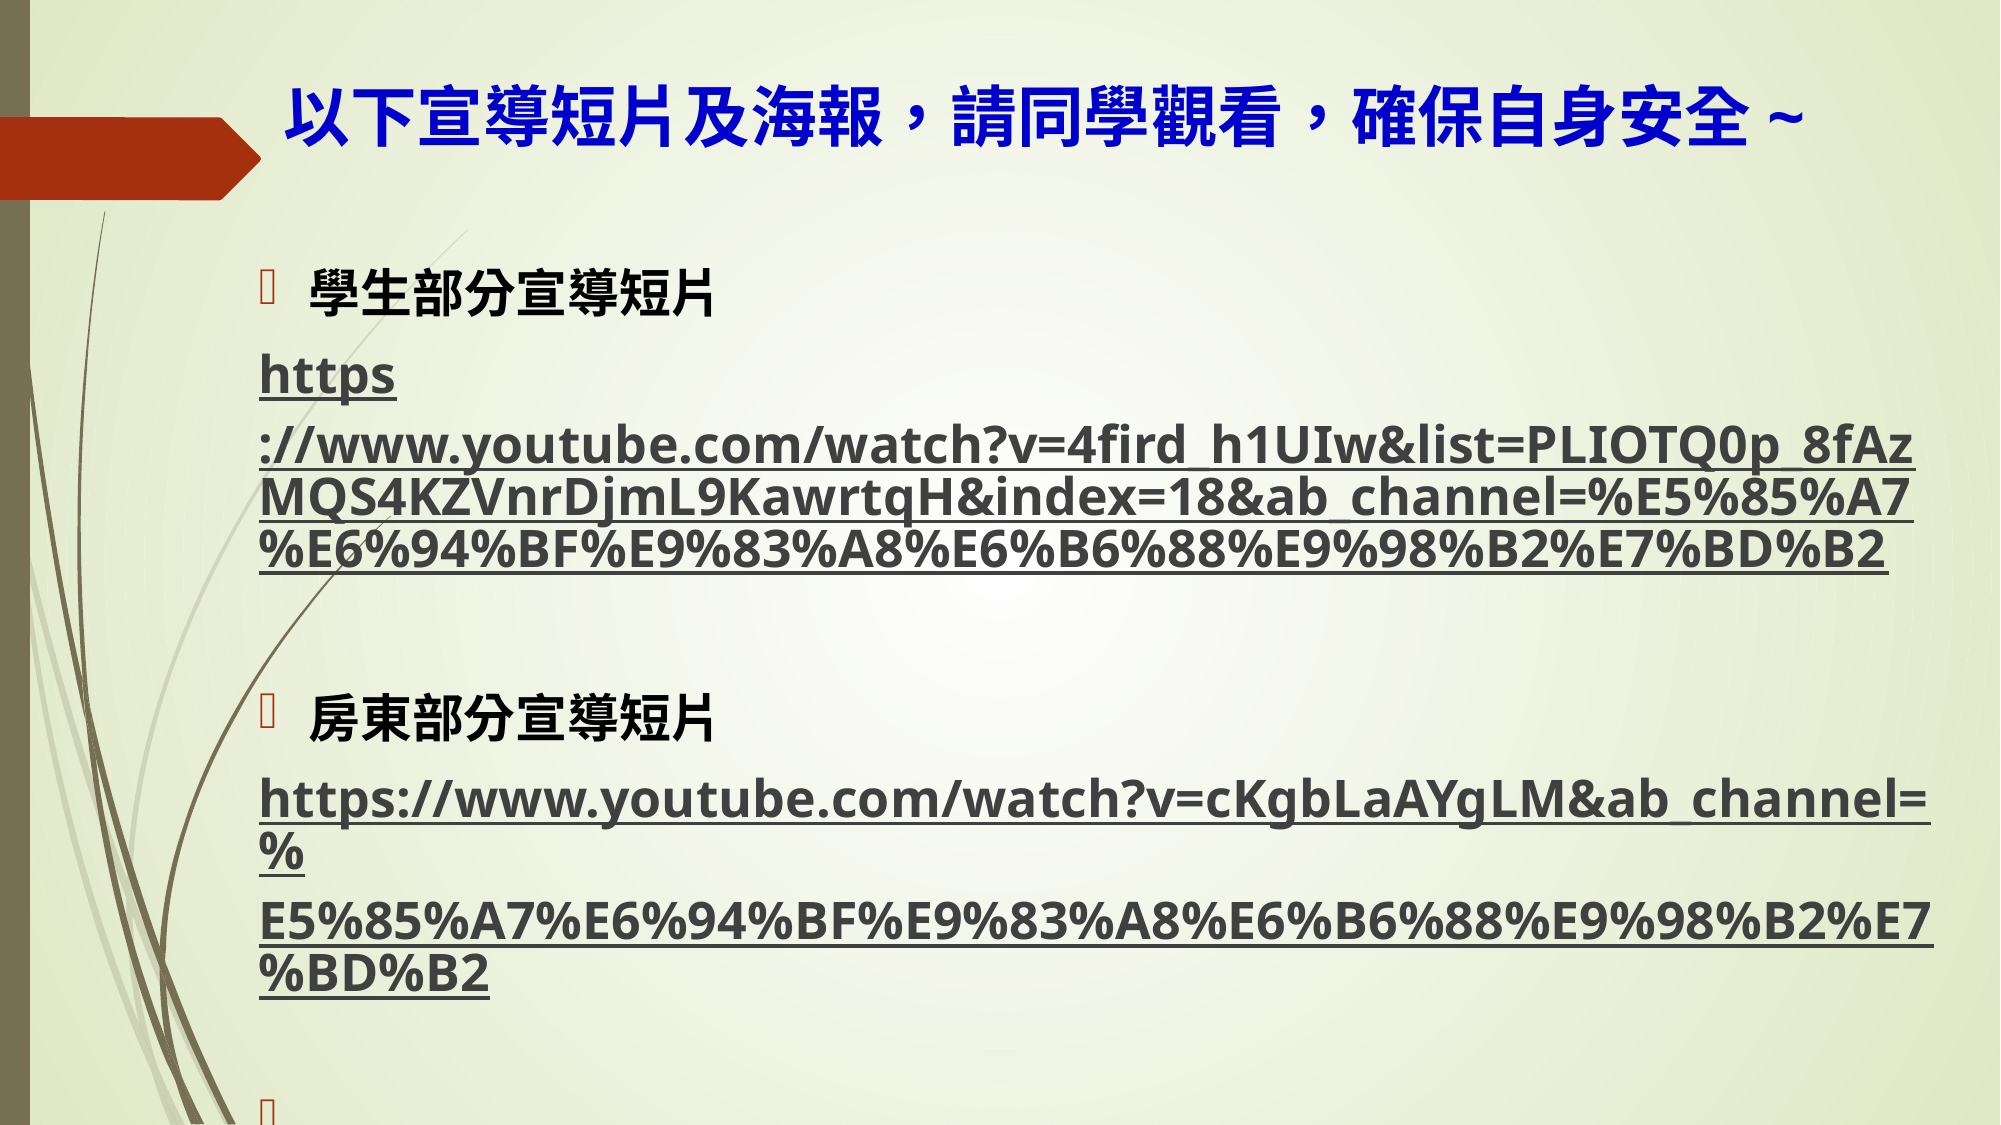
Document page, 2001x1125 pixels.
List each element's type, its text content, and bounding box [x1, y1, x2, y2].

list 學生部分宣導短片 https://www.youtube.com/watch?v=4fird_h1UIw&list=PLIOTQ0p_8fAzMQS4KZVnrDjmL9KawrtqH&index=18&ab_channel=%E5%85%A7%E6%94%BF%E9%83%A8%E6%B6%88%E9%98%B2%E7%BD%B2 房東部分宣導短片 https://www.youtube.com/watch?v=cKgbLaAYgLM&ab_channel=%E5%85%A7%E6%94%BF%E9%83%A8%E6%B6%88%E9%98%B2%E7%BD%B2 [243, 253, 1951, 874]
title 以下宣導短片及海報，請同學觀看，確保自身安全~ [268, 67, 1951, 191]
